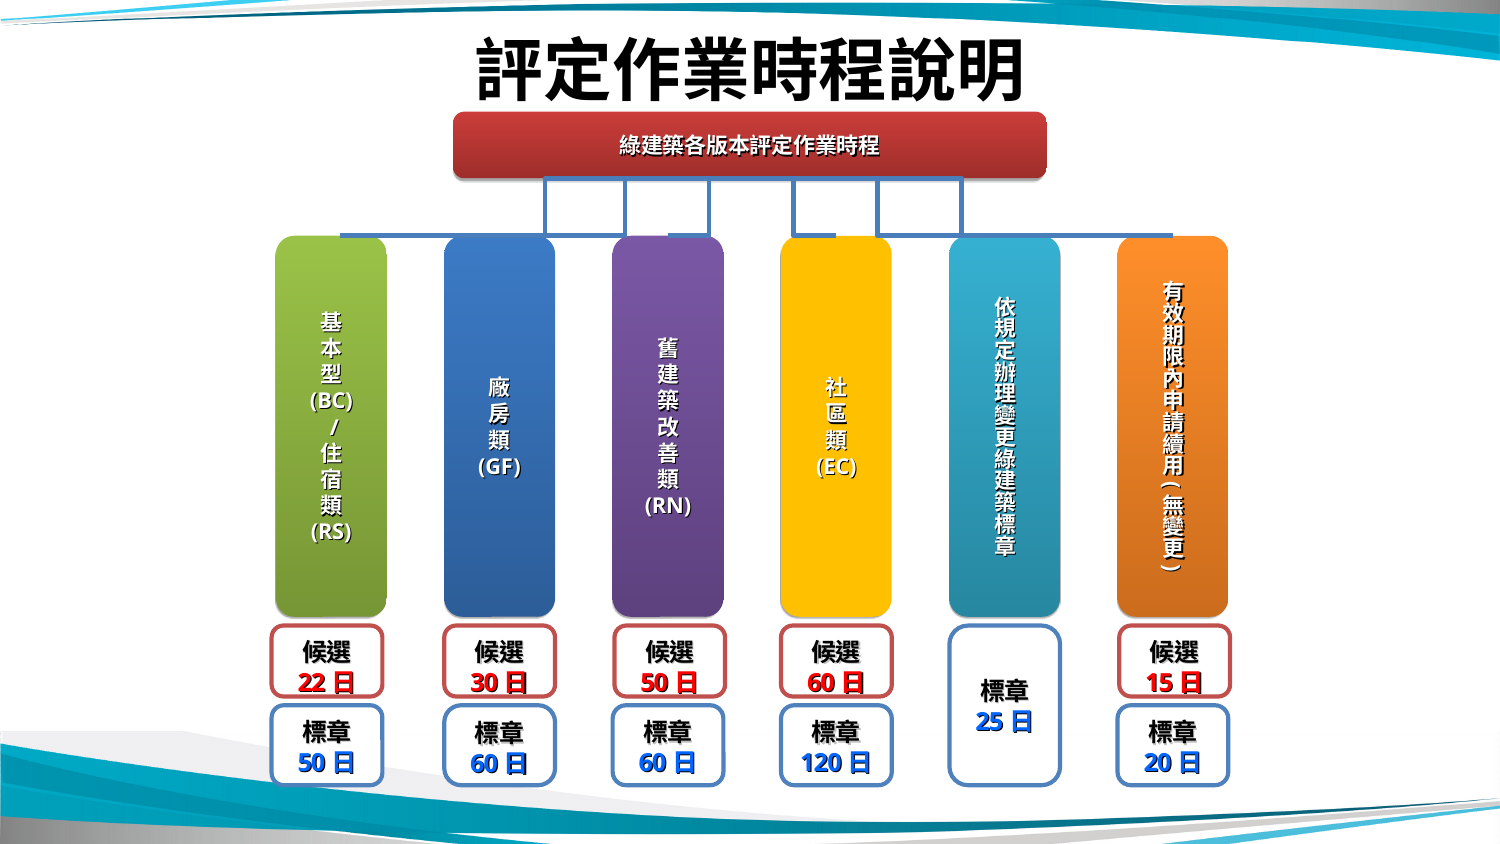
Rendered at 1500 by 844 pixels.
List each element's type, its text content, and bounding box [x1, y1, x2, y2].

text_box 廠 房 類 (GF) [444, 238, 556, 617]
text_box 舊 建 築 改 善 類 (RN) [612, 235, 724, 617]
text_box 基 本 型 (BC) / 住 宿 類 (RS) [275, 235, 387, 617]
text_box 標章 50日 [271, 705, 383, 786]
text_box 有效期限內申請續用(無變更) [1117, 235, 1229, 617]
text_box 綠建築各版本評定作業時程 [453, 111, 1047, 179]
text_box 候選 15日 [1119, 625, 1231, 697]
text_box 社 區 類 (EC) [780, 235, 892, 617]
text_box 標章 60日 [444, 705, 556, 786]
text_box 標章 120日 [781, 705, 892, 786]
text_box 候選 60日 [781, 625, 892, 697]
text_box 候選 50日 [614, 625, 726, 697]
text_box 候選 30日 [444, 625, 556, 697]
title 評定作業時程說明 [75, 0, 1426, 139]
text_box 候選 22日 [271, 625, 383, 697]
text_box 標章 25日 [949, 625, 1061, 786]
text_box 標章 20日 [1117, 705, 1229, 786]
text_box 標章 60日 [612, 705, 724, 786]
text_box 依規定辦理變更綠建築標章 [949, 238, 1061, 617]
